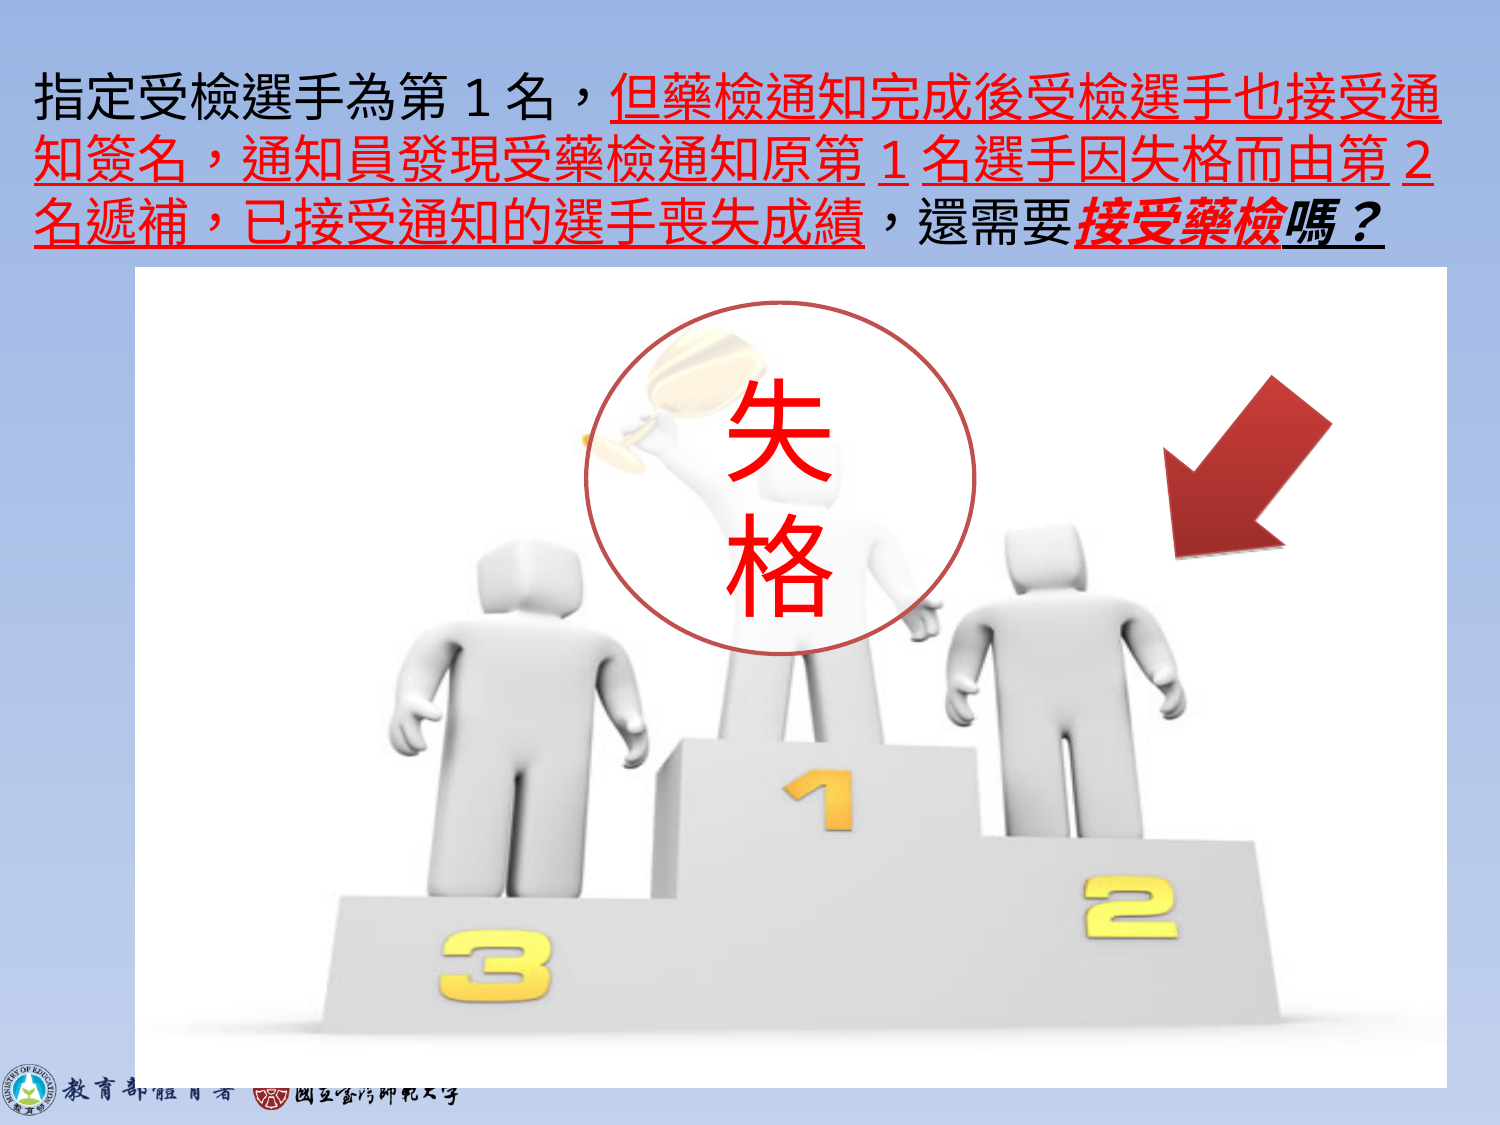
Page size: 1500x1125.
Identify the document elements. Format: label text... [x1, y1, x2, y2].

picture [135, 267, 1447, 1088]
text_box 指定受檢選手為第1名，但藥檢通知完成後受檢選手也接受通知簽名，通知員發現受藥檢通知原第1名選手因失格而由第2名遞補，已接受通知的選手喪失成績，還需要接受藥檢嗎？ [18, 48, 1483, 268]
text_box [1164, 375, 1332, 557]
text_box 失 格 [586, 302, 975, 655]
